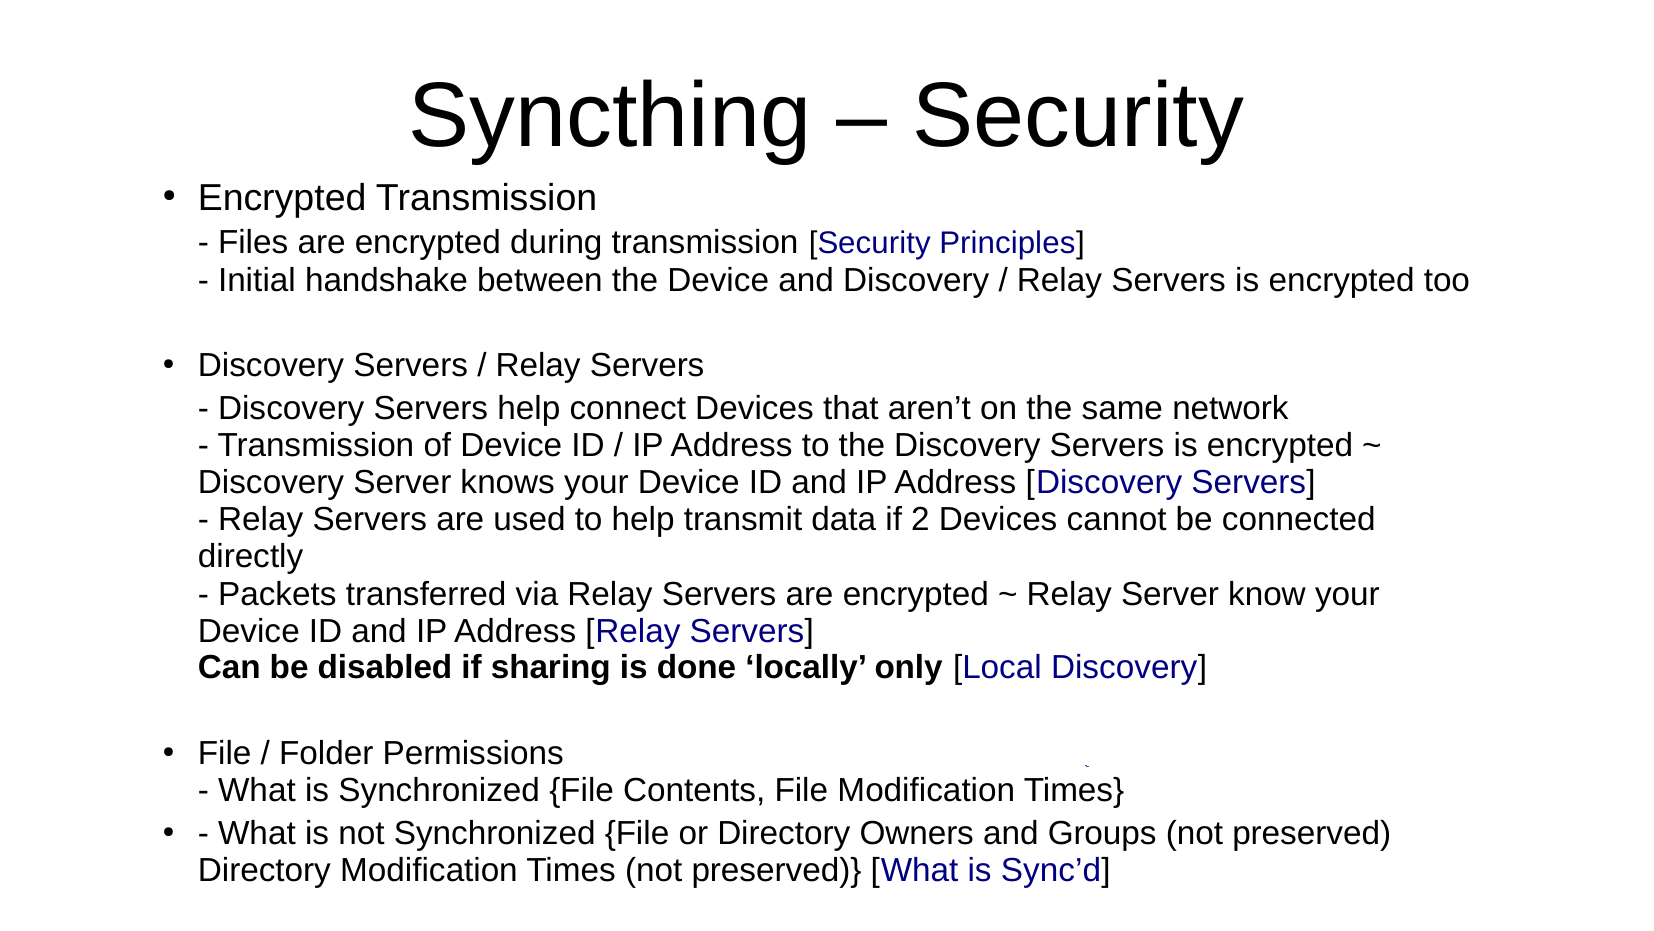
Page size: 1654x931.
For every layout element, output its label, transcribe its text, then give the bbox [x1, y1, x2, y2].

title Syncthing – Security [82, 37, 1571, 193]
text_box Encrypted Transmission - Files are encrypted during transmission [Security Principles] - Initial handshake between the Device and Discovery / Relay Servers is encrypted too Discovery Servers / Relay Servers - Discovery Servers help connect Devices that aren’t on the same network - Transmission of Device ID / IP Address to the Discovery Servers is encrypted ~ Discovery Server knows your Device ID and IP Address [Discovery Servers] - Relay Servers are used to help transmit data if 2 Devices cannot be connected directly - Packets transferred via Relay Servers are encrypted ~ Relay Server know your Device ID and IP Address [Relay Servers] Can be disabled if sharing is done ‘locally’ only [Local Discovery] File / Folder Permissions - What is Synchronized {File Contents, File Modification Times} - What is not Synchronized {File or Directory Owners and Groups (not preserved) Directory Modification Times (not preserved)} [What is Sync’d] [147, 168, 1495, 897]
